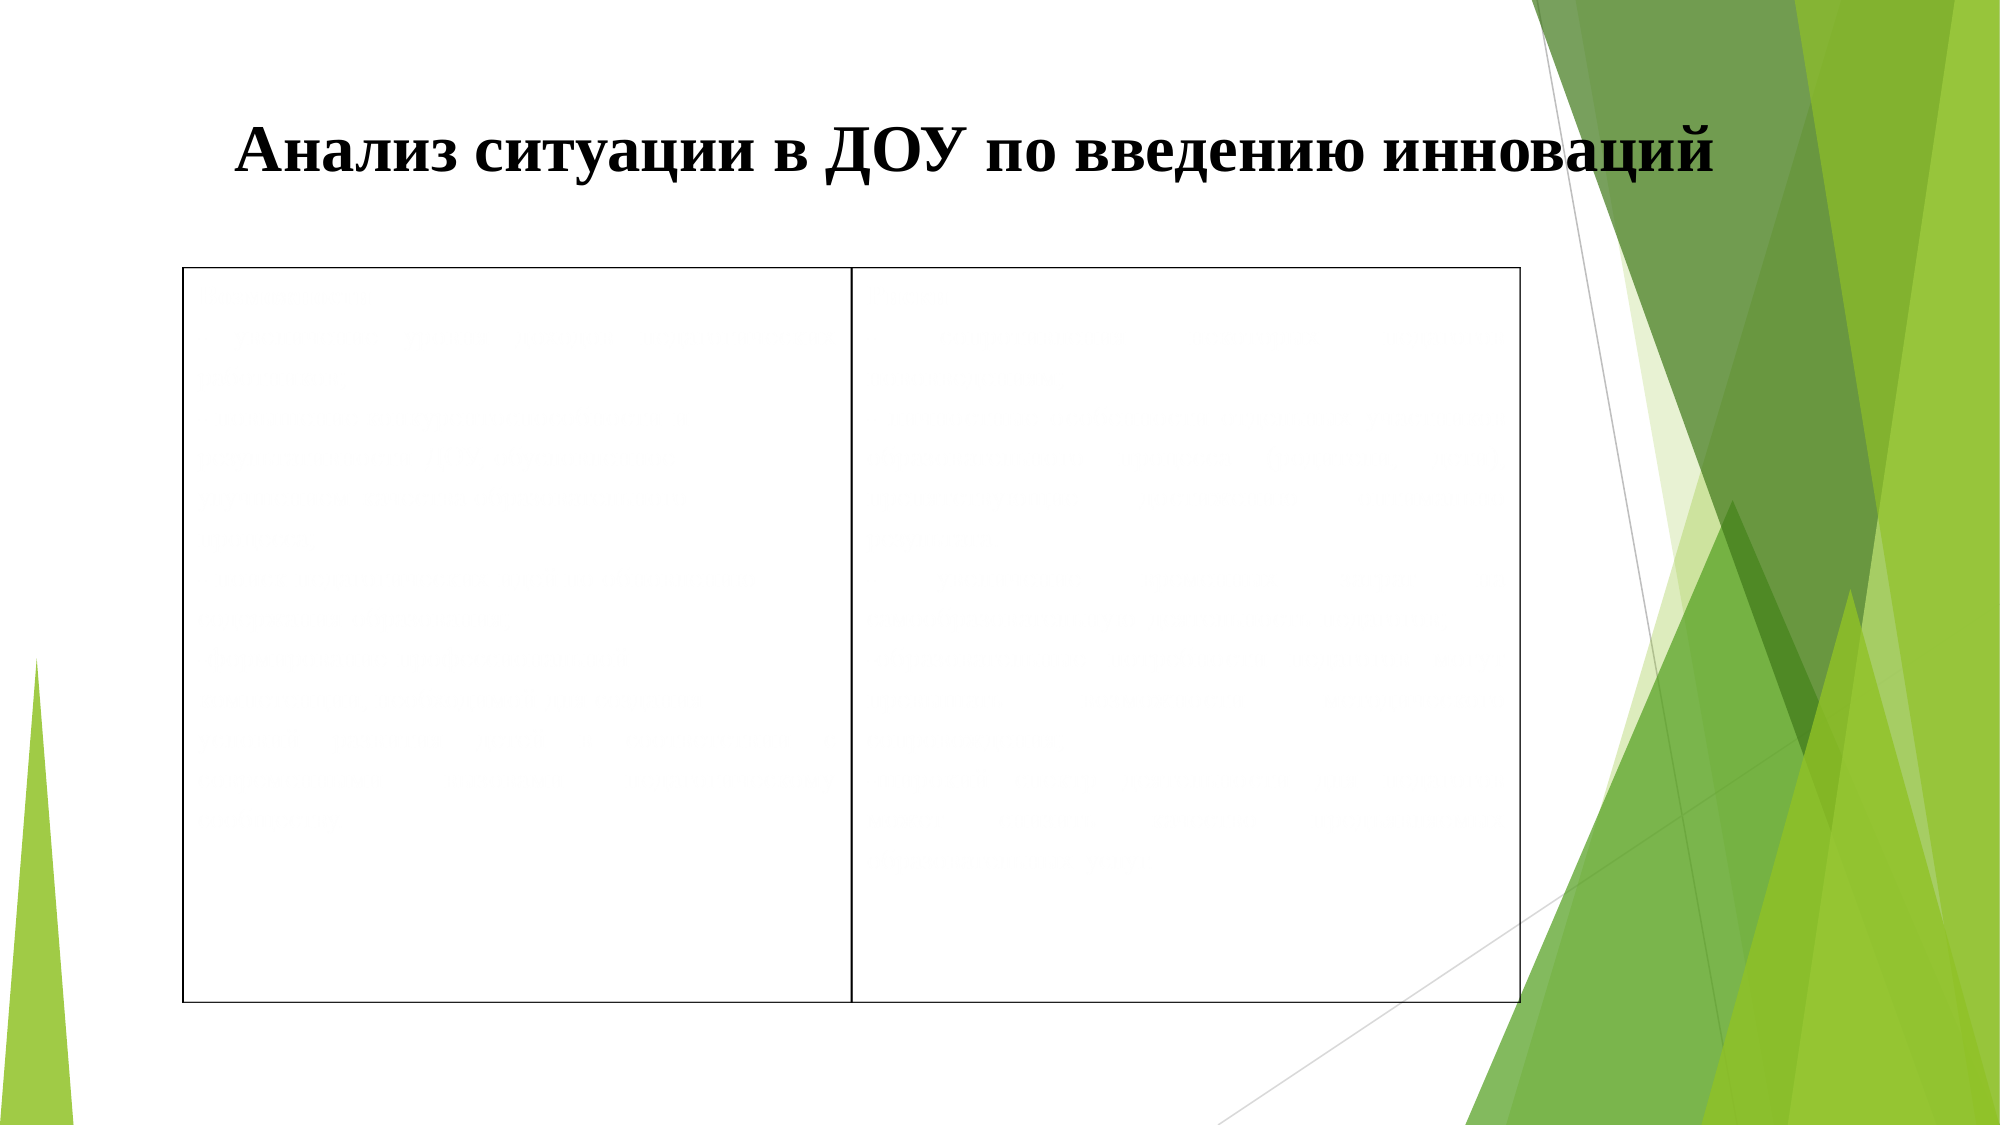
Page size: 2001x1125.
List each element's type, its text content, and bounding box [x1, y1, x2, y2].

text_box Анализ ситуации в ДОУ по введению инноваций [220, 104, 1732, 194]
picture [182, 267, 1521, 1003]
